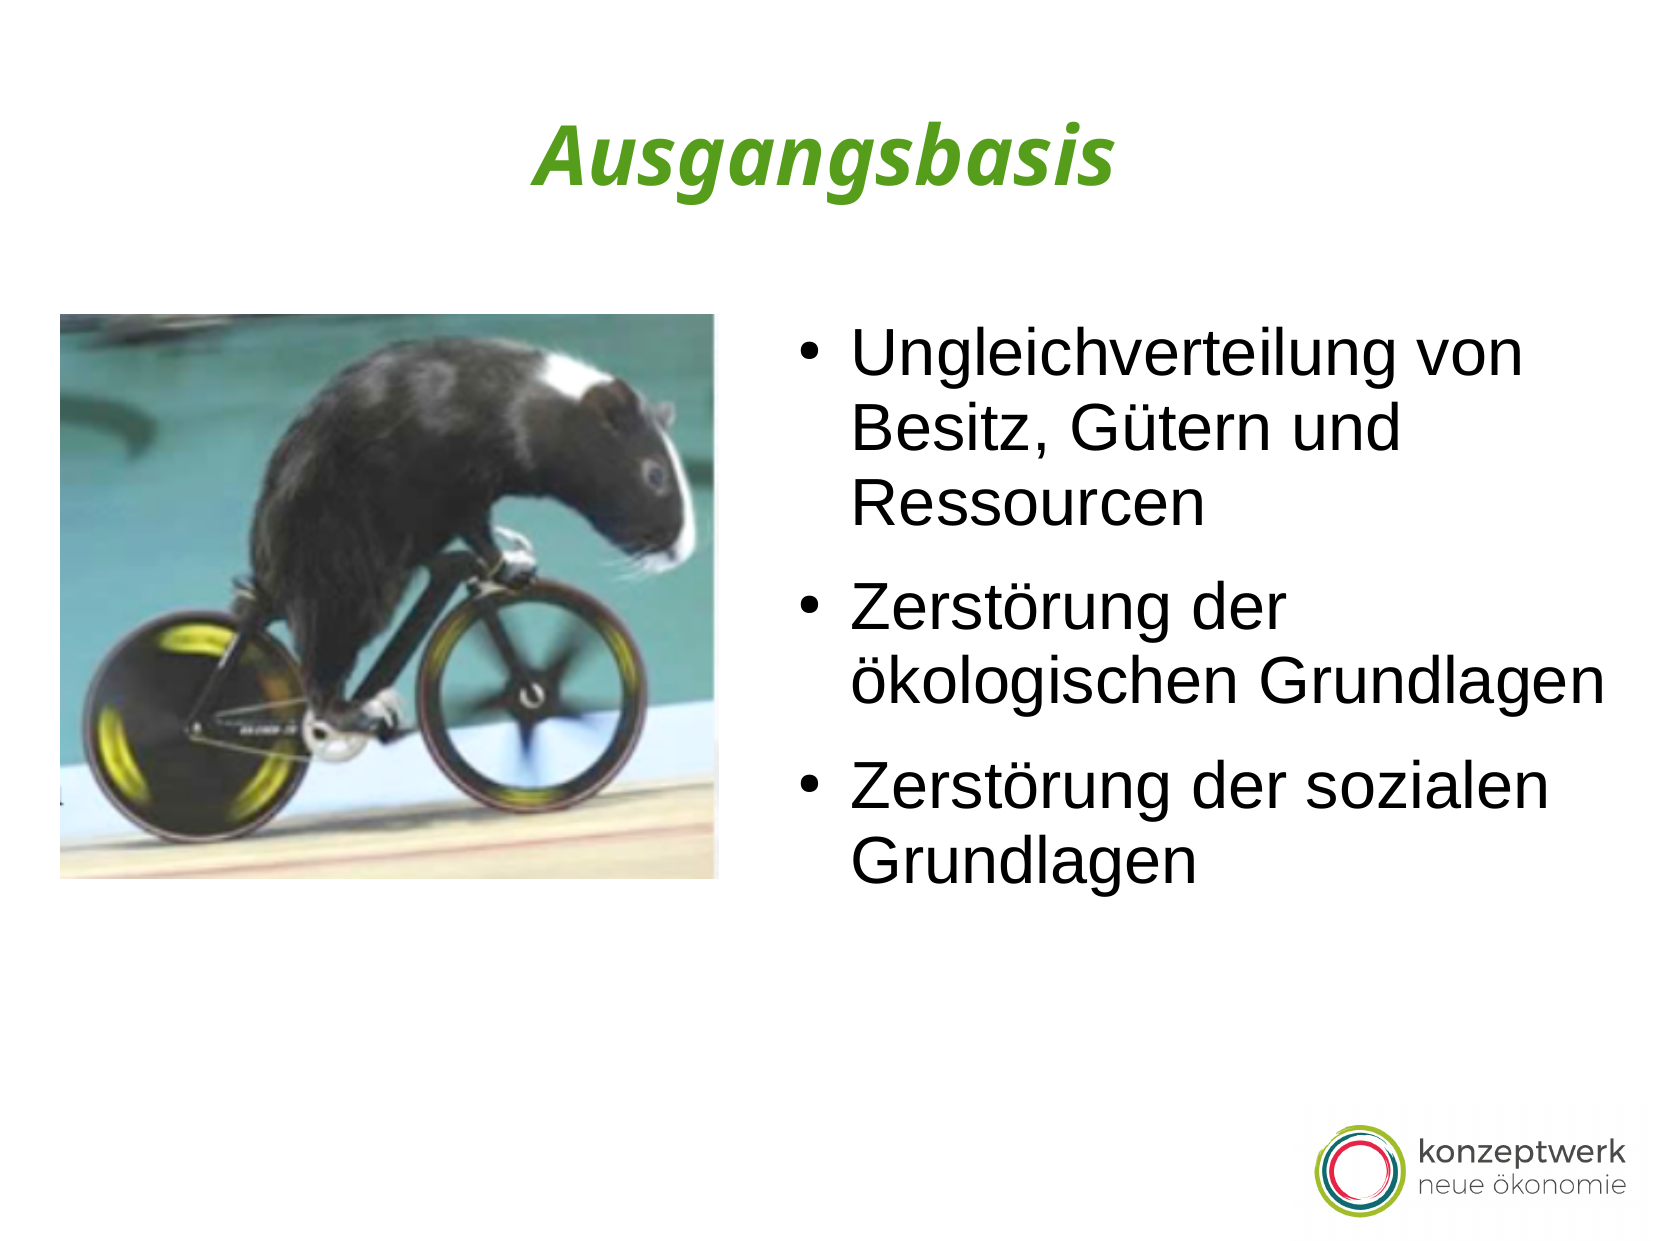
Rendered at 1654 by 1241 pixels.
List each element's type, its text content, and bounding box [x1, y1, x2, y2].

picture [60, 314, 719, 879]
picture [1290, 1101, 1650, 1241]
list Ungleichverteilung von Besitz, Gütern und Ressourcen Zerstörung der ökologischen Grundlagen Zerstörung der sozialen Grundlagen [780, 315, 1643, 1035]
title Ausgangsbasis [82, 49, 1571, 257]
